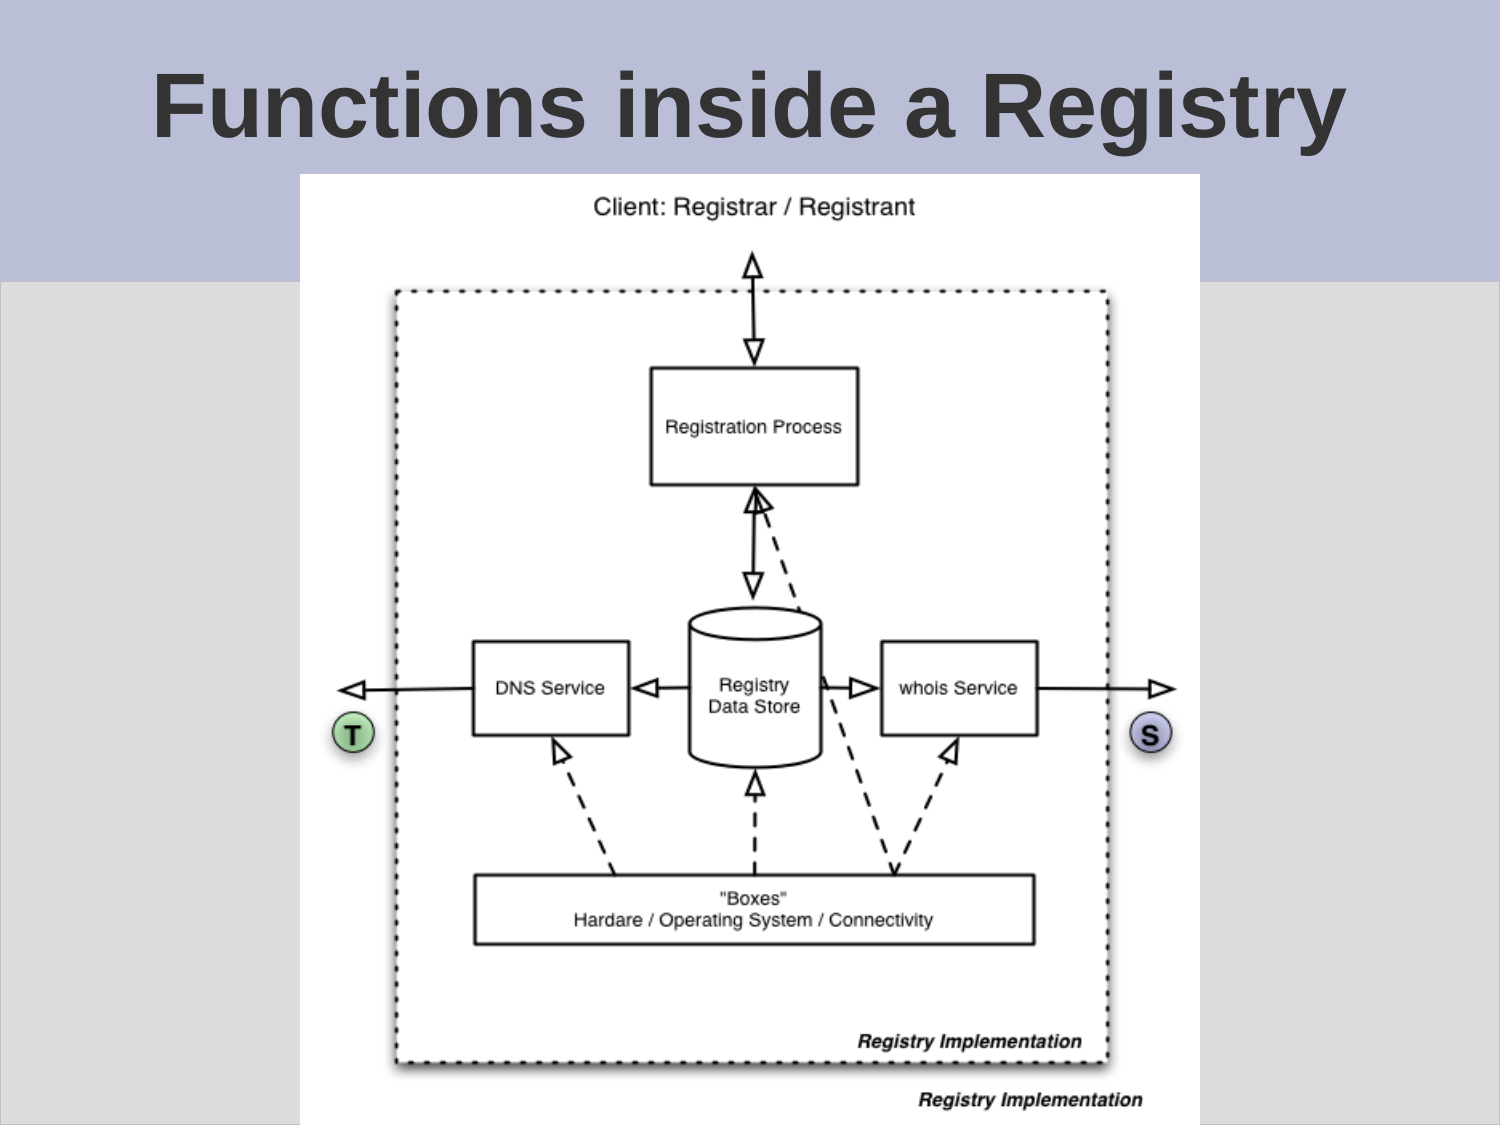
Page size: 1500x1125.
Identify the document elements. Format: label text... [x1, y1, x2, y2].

title Functions inside a Registry [112, 12, 1388, 201]
picture [300, 174, 1200, 1125]
